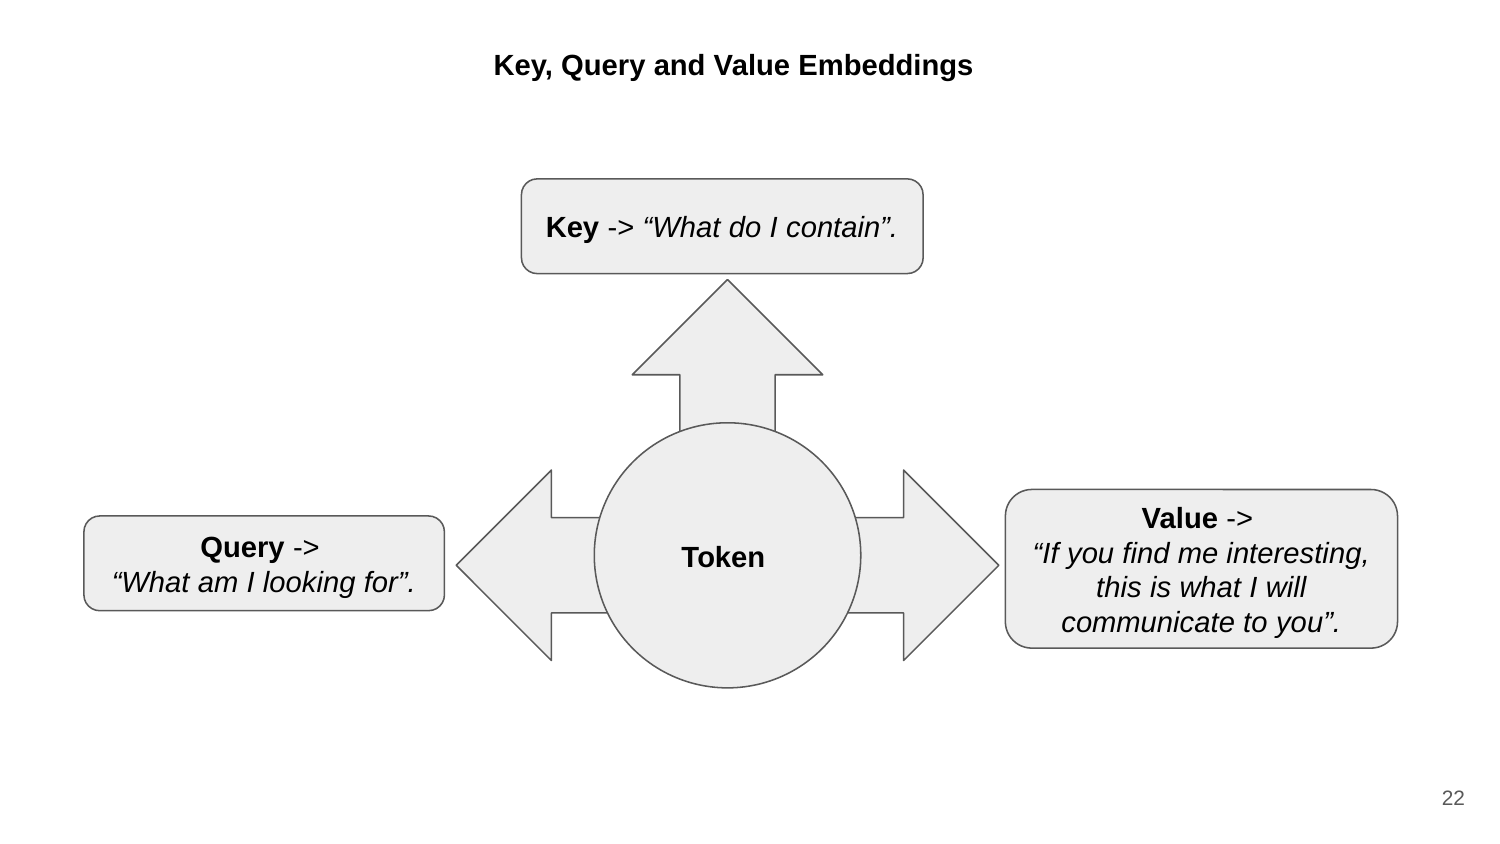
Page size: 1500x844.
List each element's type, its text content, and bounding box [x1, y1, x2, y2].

text_box Key -> “What do I contain”. [521, 178, 924, 274]
text_box Value -> “If you find me interesting, this is what I will communicate to you”. [1005, 489, 1398, 649]
text_box Query -> “What am I looking for”. [83, 515, 445, 611]
slide_number <number> [1389, 764, 1480, 830]
text_box Token [594, 422, 861, 688]
text_box [848, 470, 999, 661]
text_box Key, Query and Value Embeddings [478, 31, 1022, 101]
text_box [456, 470, 607, 661]
text_box [632, 279, 823, 431]
